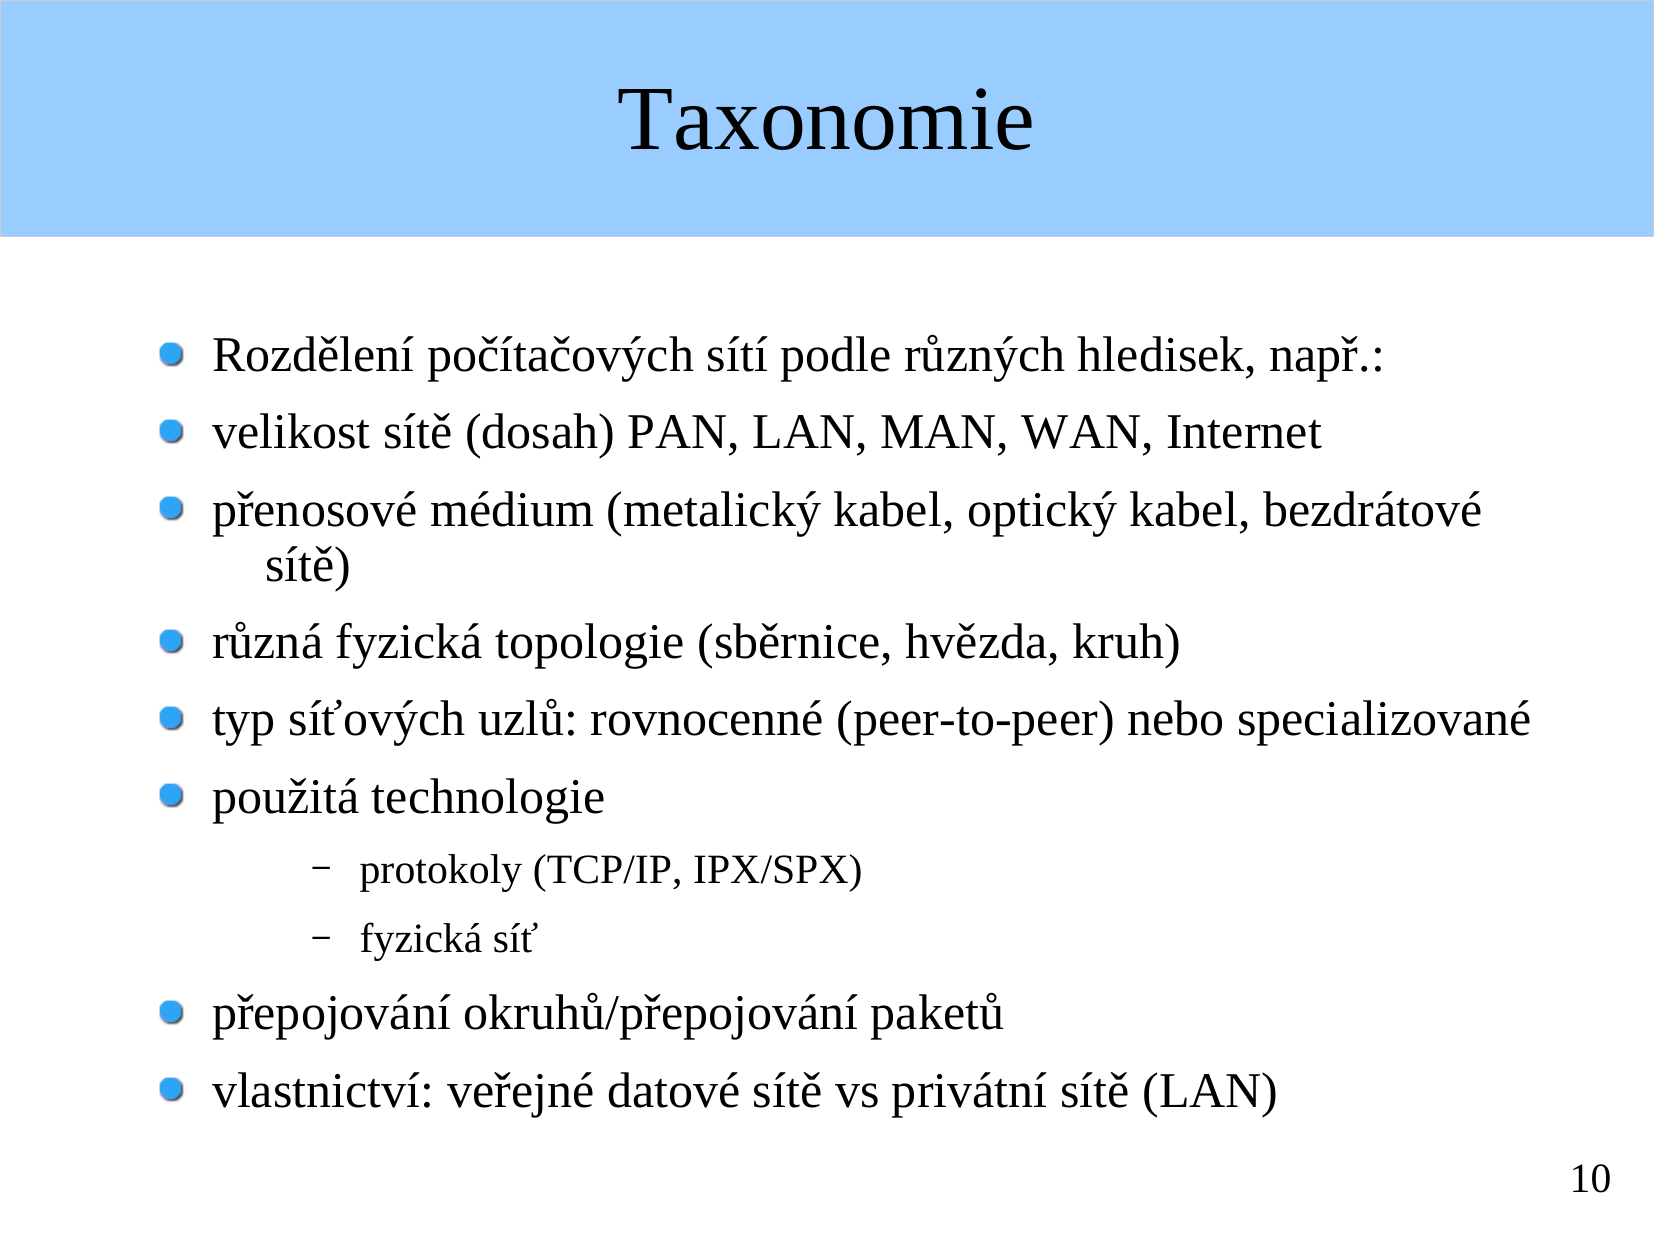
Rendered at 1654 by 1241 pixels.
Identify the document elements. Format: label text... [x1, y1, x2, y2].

title Taxonomie [0, 0, 1654, 237]
list Rozdělení počítačových sítí podle různých hledisek, např.: velikost sítě (dosah) PAN, LAN, MAN, WAN, Internet přenosové médium (metalický kabel, optický kabel, bezdrátové sítě) různá fyzická topologie (sběrnice, hvězda, kruh) typ síťových uzlů: rovnocenné (peer-to-peer) nebo specializované použitá technologie protokoly (TCP/IP, IPX/SPX) fyzická síť přepojování okruhů/přepojování paketů vlastnictví: veřejné datové sítě vs privátní sítě (LAN) [123, 327, 1536, 1174]
